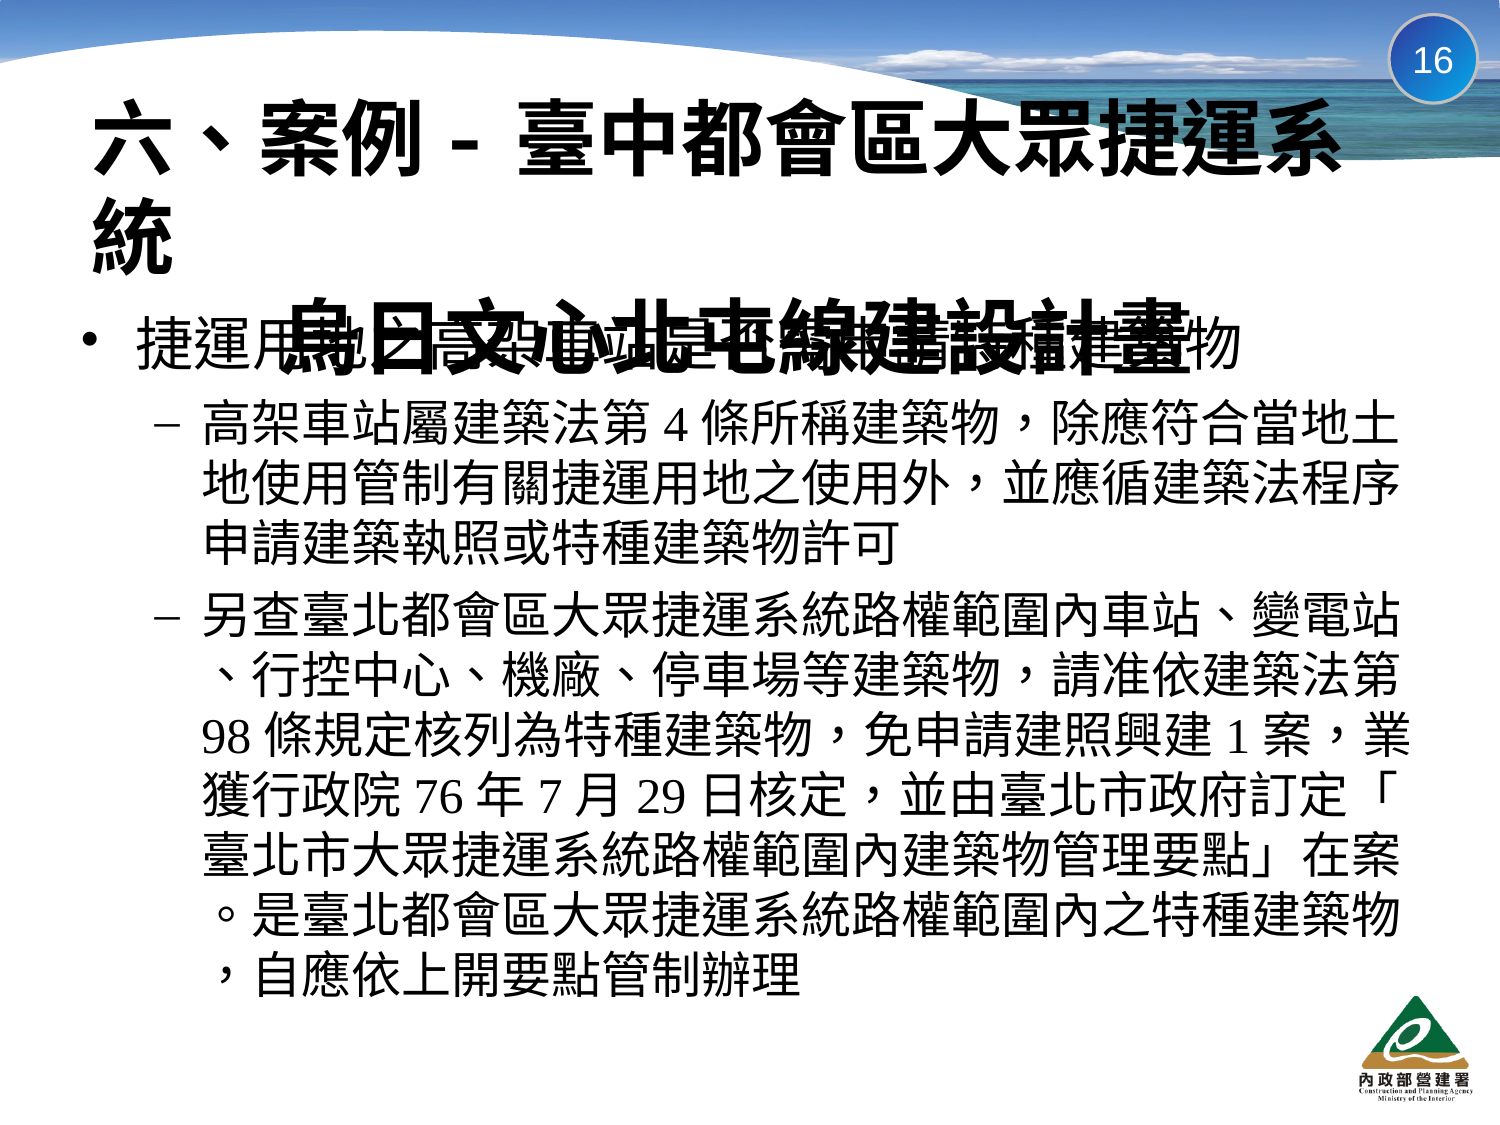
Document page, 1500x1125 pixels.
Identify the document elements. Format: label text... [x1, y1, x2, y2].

list 捷運用地之高架車站是否需申請特種建築物 高架車站屬建築法第4條所稱建築物，除應符合當地土地使用管制有關捷運用地之使用外，並應循建築法程序申請建築執照或特種建築物許可 另查臺北都會區大眾捷運系統路權範圍內車站、變電站、行控中心、機廠、停車場等建築物，請准依建築法第98條規定核列為特種建築物，免申請建照興建1案，業獲行政院76年7月29日核定，並由臺北市政府訂定「臺北市大眾捷運系統路權範圍內建築物管理要點」在案。是臺北都會區大眾捷運系統路權範圍內之特種建築物，自應依上開要點管制辦理 [64, 290, 1436, 1035]
picture [1359, 996, 1473, 1102]
text_box 六、案例-臺中都會區大眾捷運系統 烏日文心北屯線建設計畫 [76, 78, 1427, 266]
